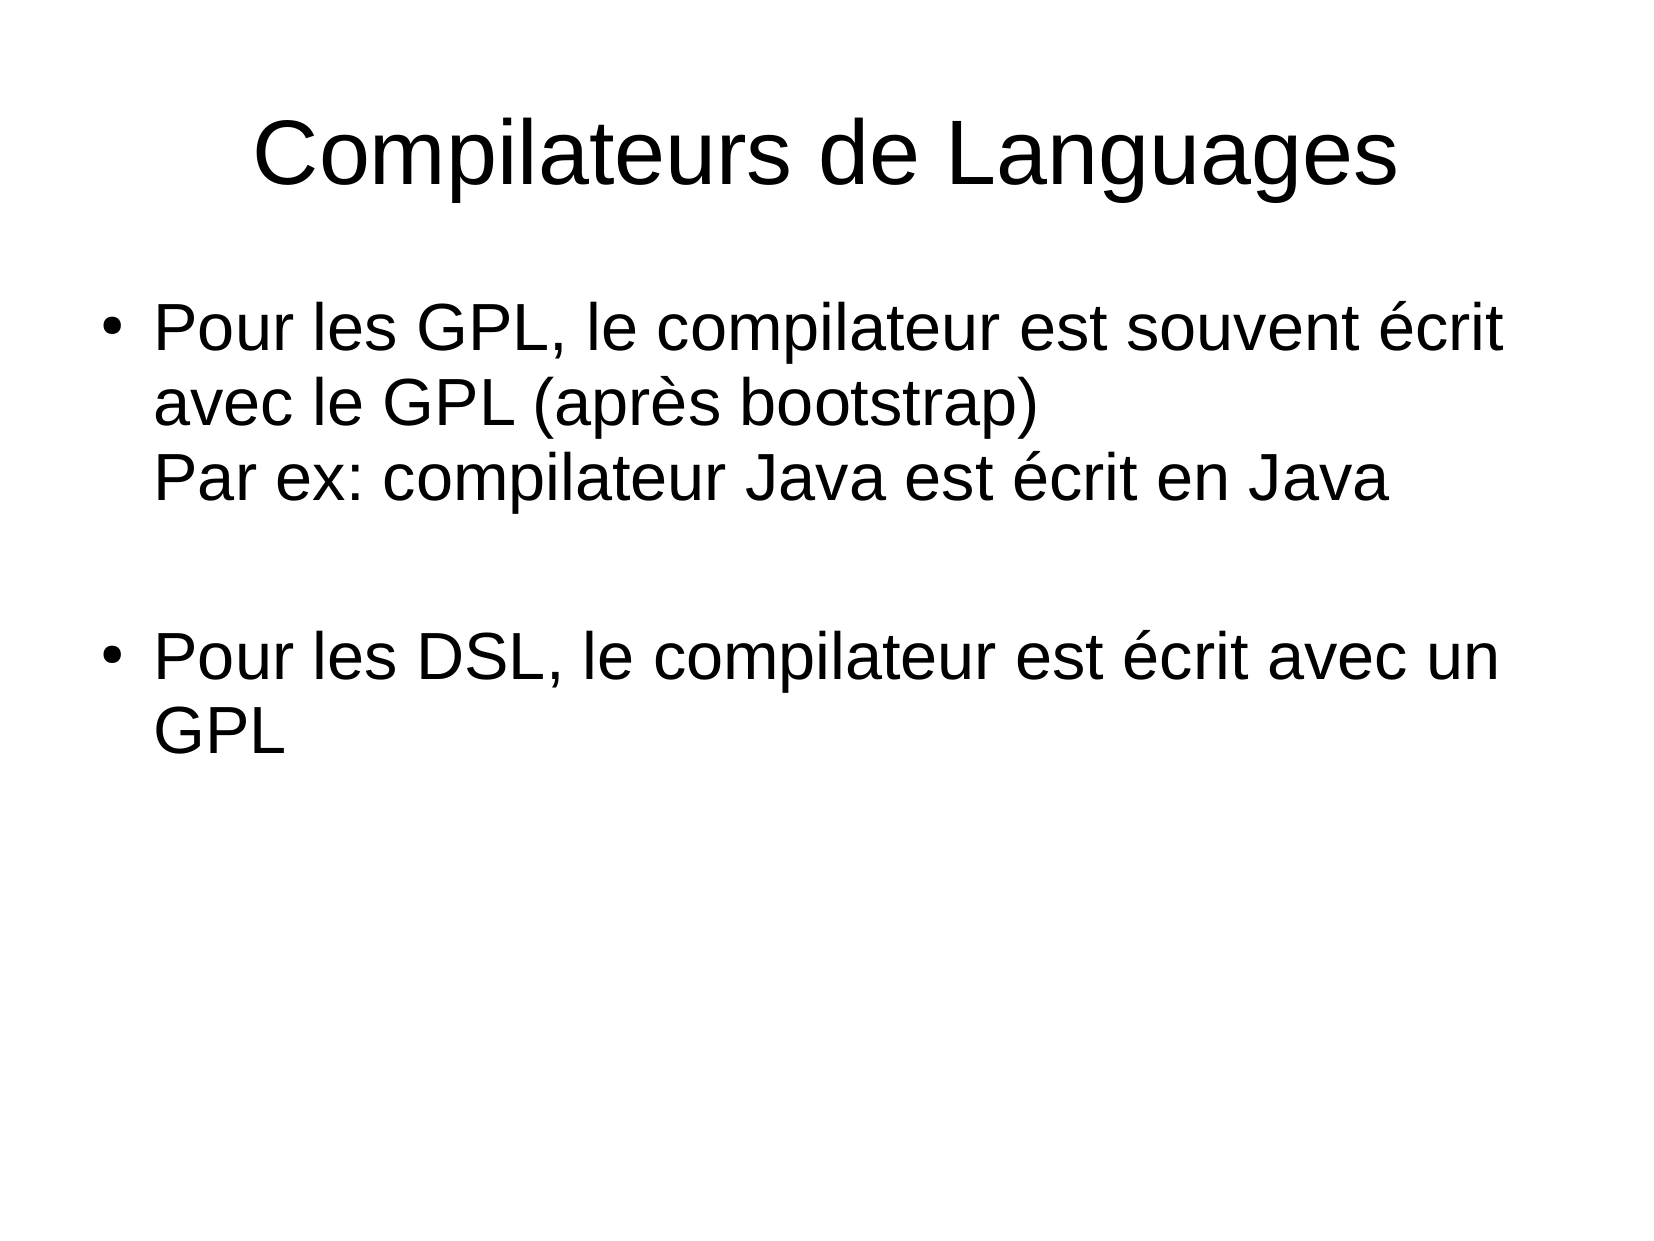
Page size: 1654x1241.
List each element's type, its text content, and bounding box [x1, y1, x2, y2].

title Compilateurs de Languages [82, 56, 1571, 250]
list Pour les GPL, le compilateur est souvent écrit avec le GPL (après bootstrap) Par ex: compilateur Java est écrit en Java Pour les DSL, le compilateur est écrit avec un GPL [82, 290, 1571, 1094]
